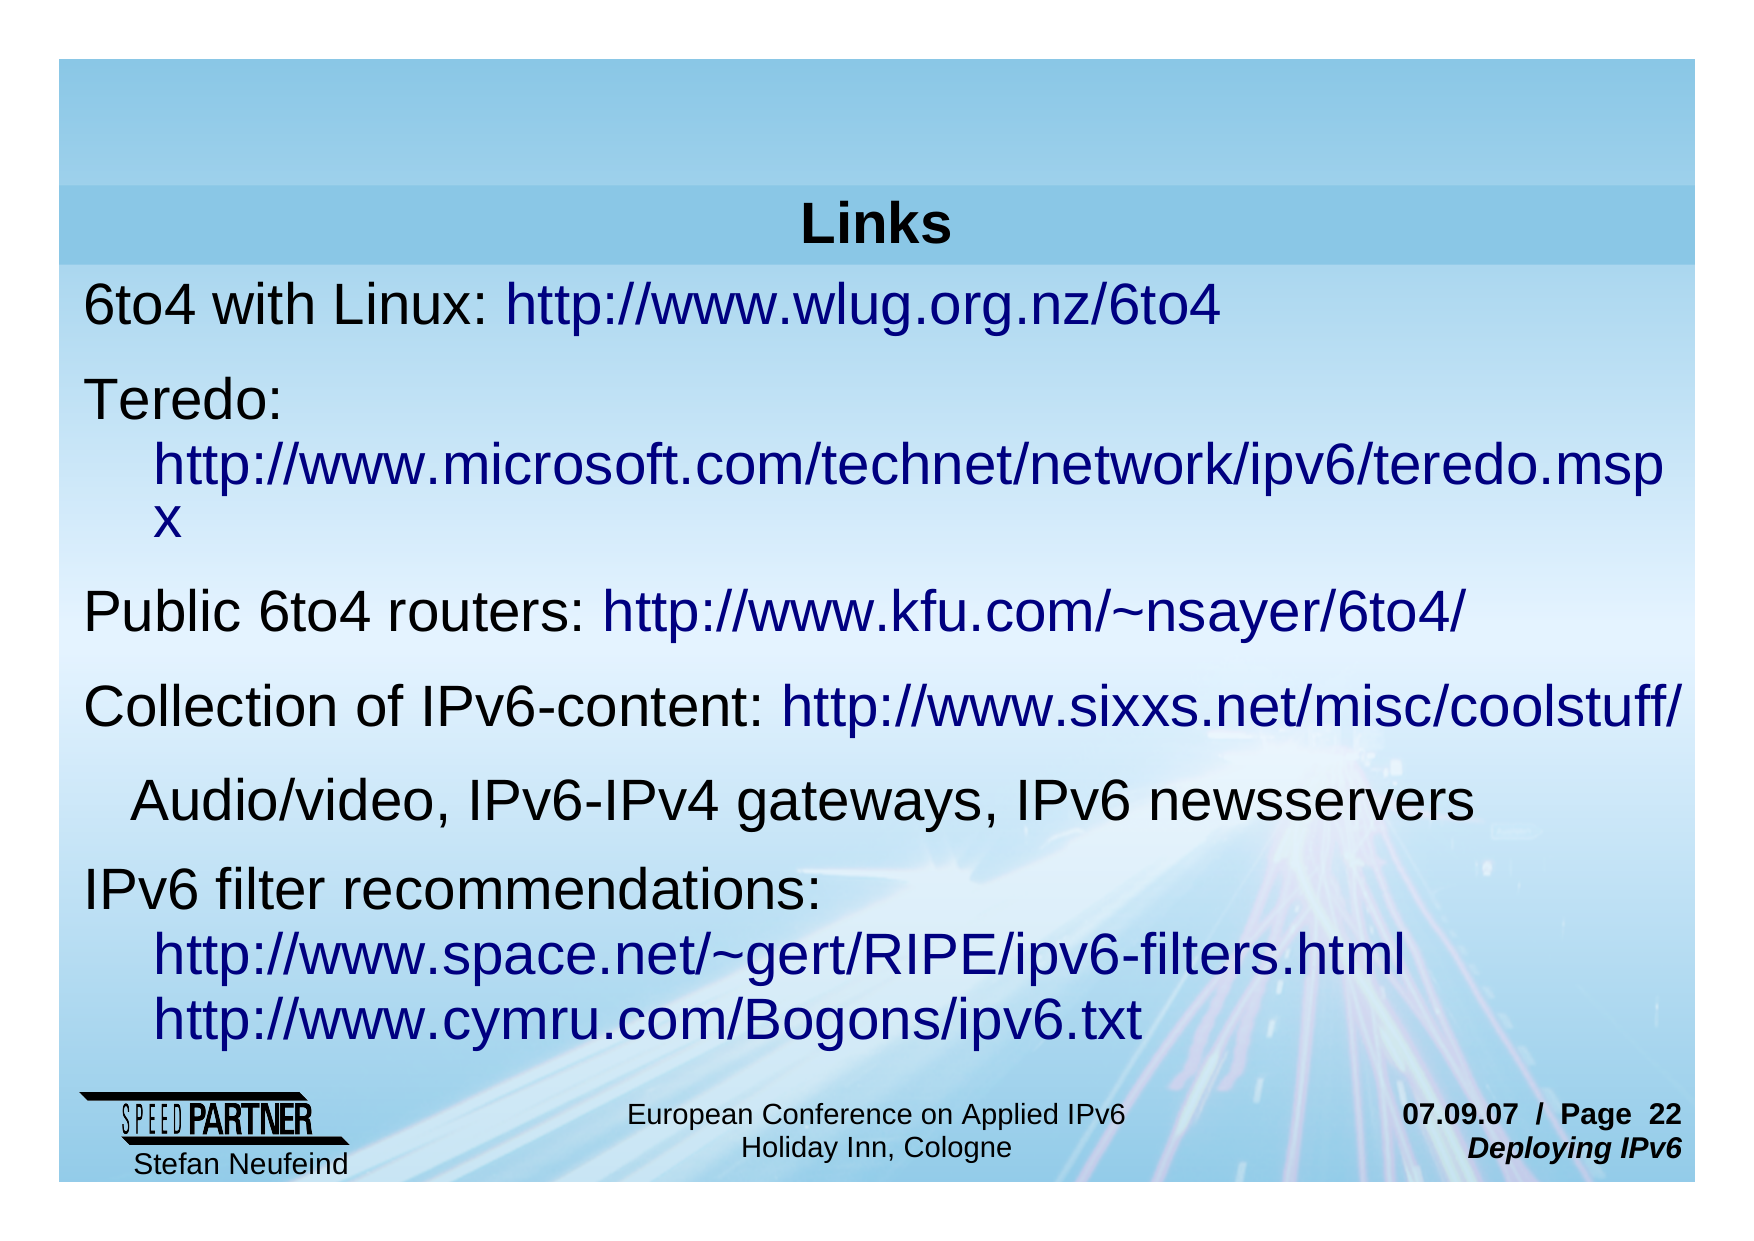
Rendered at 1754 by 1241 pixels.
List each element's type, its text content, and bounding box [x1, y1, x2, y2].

list 6to4 with Linux: http://www.wlug.org.nz/6to4 Teredo: http://www.microsoft.com/technet/network/ipv6/teredo.mspx Public 6to4 routers: http://www.kfu.com/~nsayer/6to4/ Collection of IPv6-content: http://www.sixxs.net/misc/coolstuff/ Audio/video, IPv6-IPv4 gateways, IPv6 newsservers IPv6 filter recommendations: http://www.space.net/~gert/RIPE/ipv6-filters.html http://www.cymru.com/Bogons/ipv6.txt [71, 272, 1695, 1062]
picture [59, 59, 1695, 185]
picture [59, 265, 1695, 1182]
title Links [59, 190, 1695, 257]
